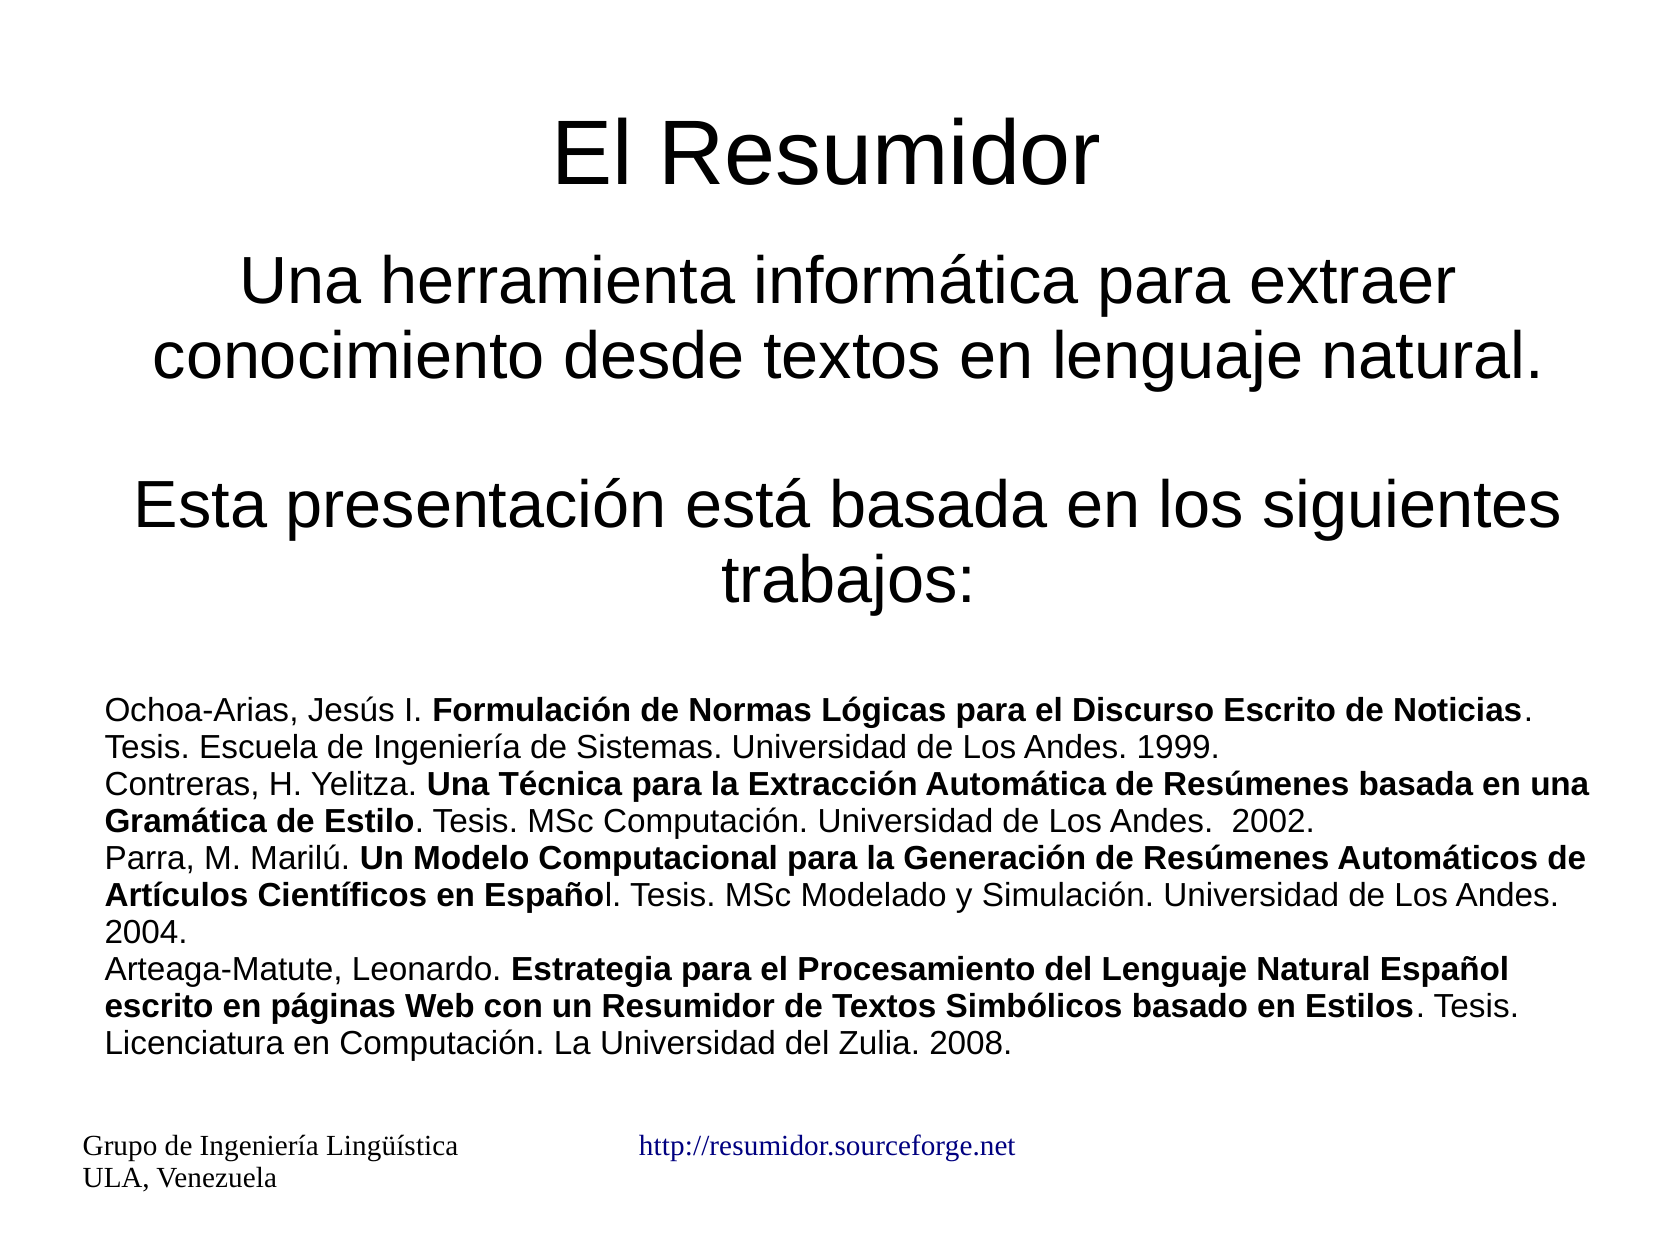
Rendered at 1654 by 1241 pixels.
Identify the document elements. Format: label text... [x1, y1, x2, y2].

title El Resumidor [82, 56, 1571, 250]
subtitle Una herramienta informática para extraer conocimiento desde textos en lenguaje natural. Esta presentación está basada en los siguientes trabajos: Ochoa-Arias, Jesús I. Formulación de Normas Lógicas para el Discurso Escrito de Noticias. Tesis. Escuela de Ingeniería de Sistemas. Universidad de Los Andes. 1999. Contreras, H. Yelitza. Una Técnica para la Extracción Automática de Resúmenes basada en una Gramática de Estilo. Tesis. MSc Computación. Universidad de Los Andes. 2002. Parra, M. Marilú. Un Modelo Computacional para la Generación de Resúmenes Automáticos de Artículos Científicos en Español. Tesis. MSc Modelado y Simulación. Universidad de Los Andes. 2004. Arteaga-Matute, Leonardo. Estrategia para el Procesamiento del Lenguaje Natural Español escrito en páginas Web con un Resumidor de Textos Simbólicos basado en Estilos. Tesis. Licenciatura en Computación. La Universidad del Zulia. 2008. [104, 242, 1593, 1062]
